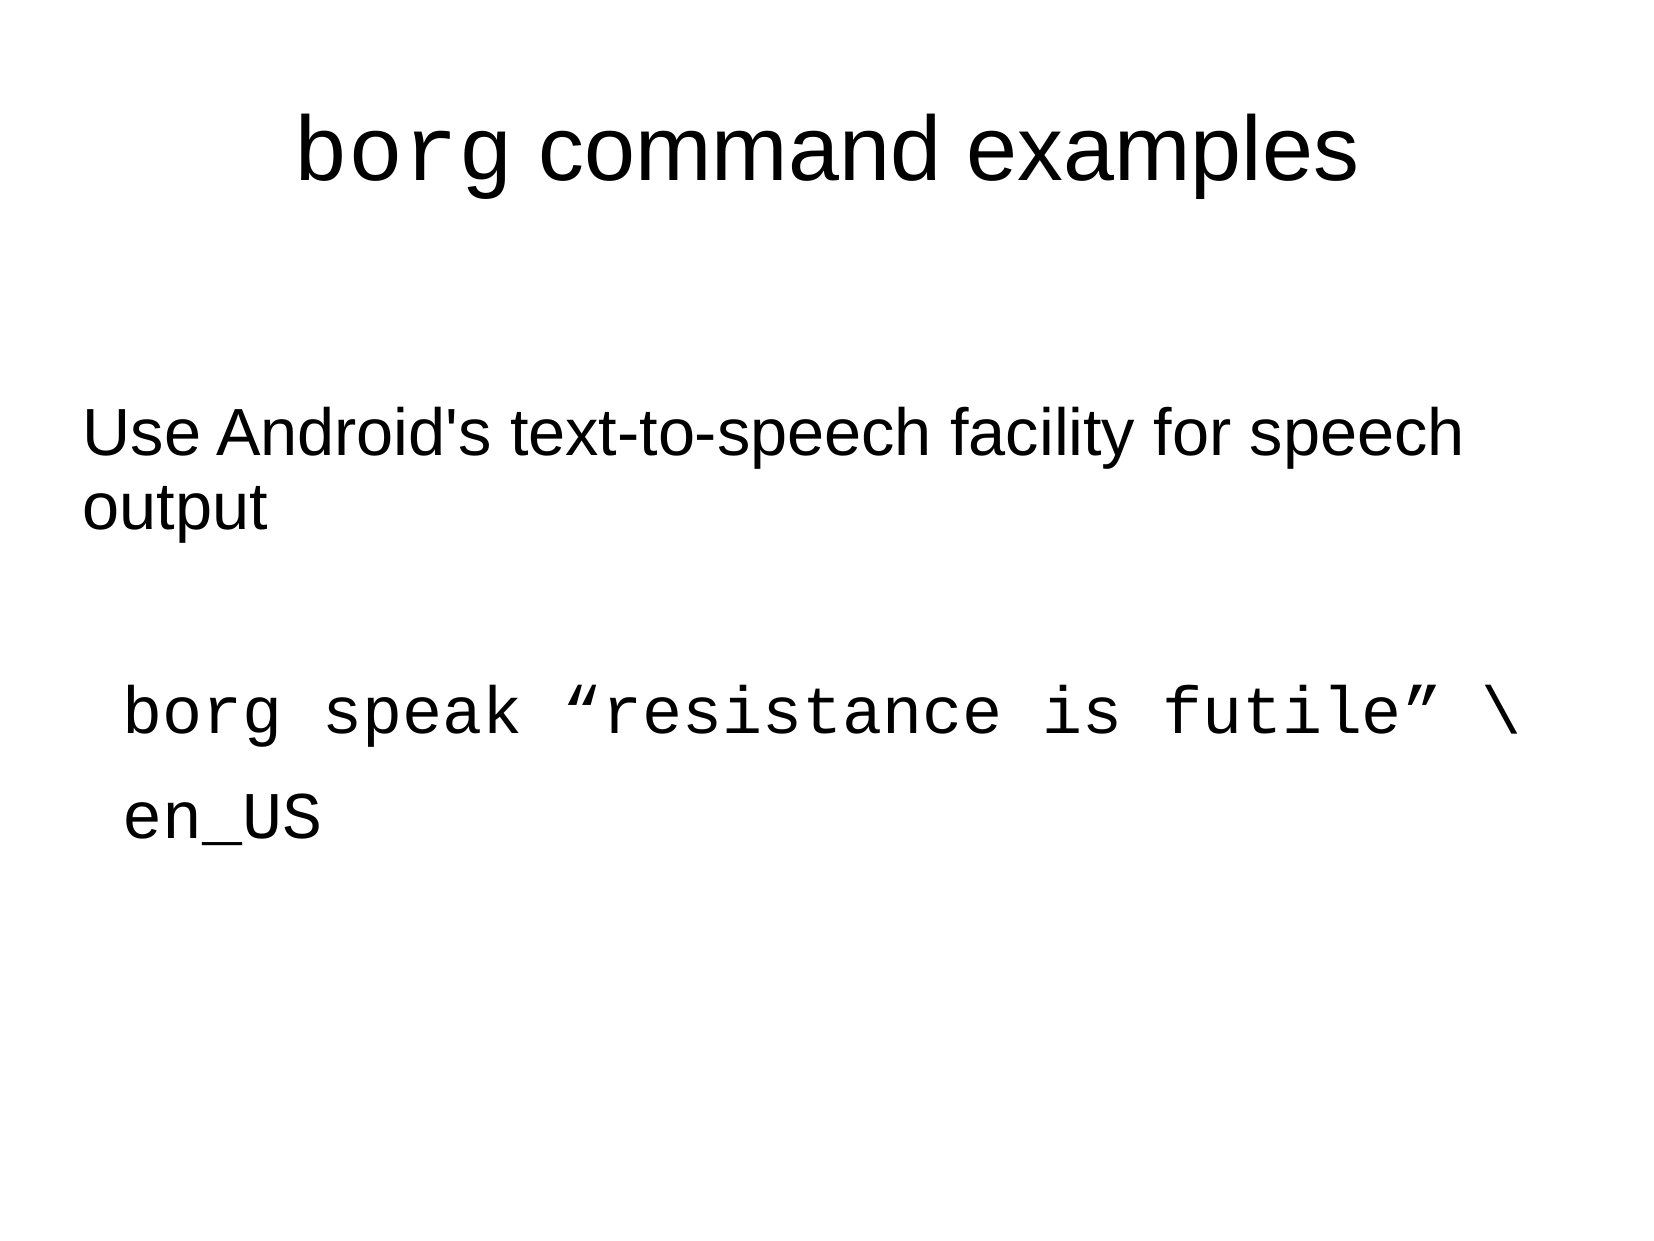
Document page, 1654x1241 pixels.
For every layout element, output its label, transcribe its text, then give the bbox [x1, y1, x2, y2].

list Use Android's text-to-speech facility for speech output borg speak “resistance is futile” \ en_US [82, 290, 1571, 1010]
title borg command examples [82, 49, 1571, 257]
